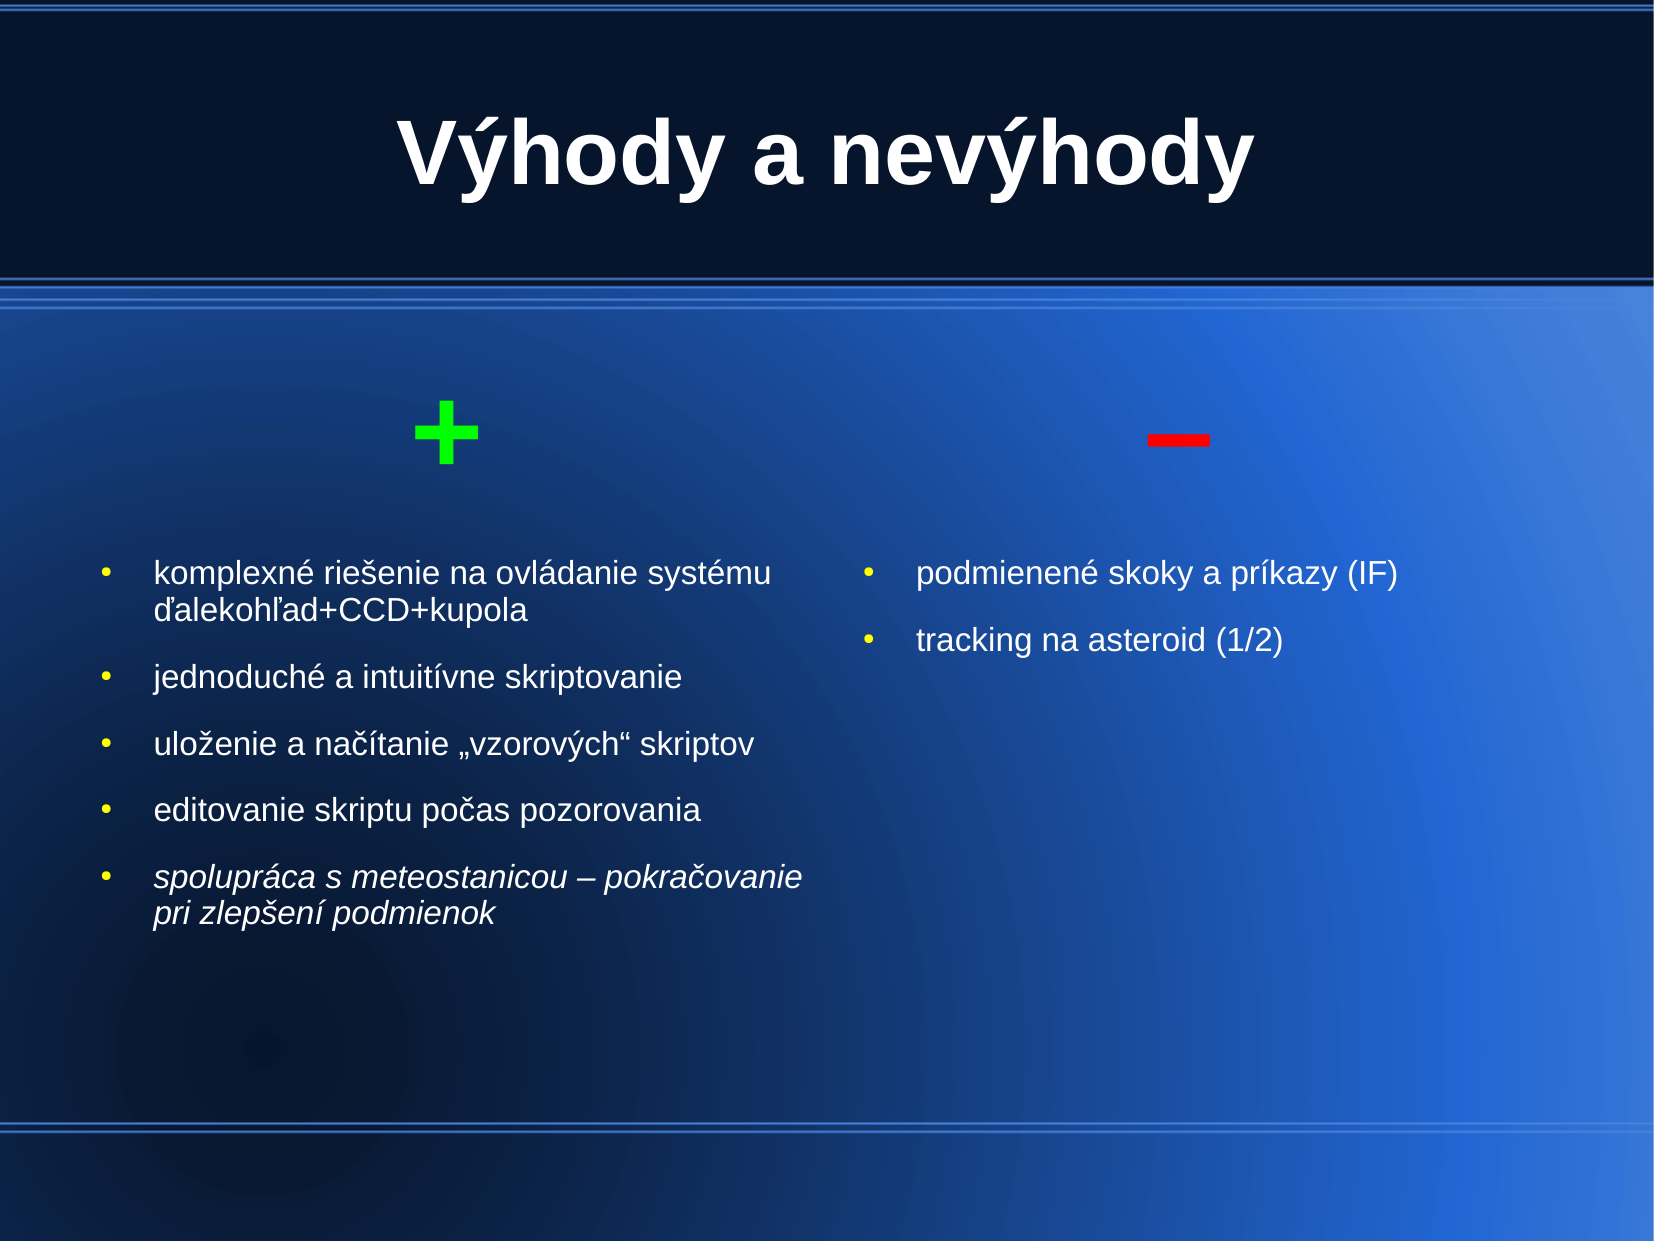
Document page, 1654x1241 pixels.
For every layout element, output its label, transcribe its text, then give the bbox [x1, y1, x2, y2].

text_box – [1129, 354, 1229, 509]
picture [0, 0, 1654, 1241]
list komplexné riešenie na ovládanie systému ďalekohľad+CCD+kupola jednoduché a intuitívne skriptovanie uloženie a načítanie „vzorových“ skriptov editovanie skriptu počas pozorovania spolupráca s meteostanicou – pokračovanie pri zlepšení podmienok [82, 355, 809, 1058]
text_box + [395, 354, 499, 509]
list podmienené skoky a príkazy (IF) tracking na asteroid (1/2) [845, 355, 1572, 1059]
title Výhody a nevýhody [82, 49, 1571, 257]
